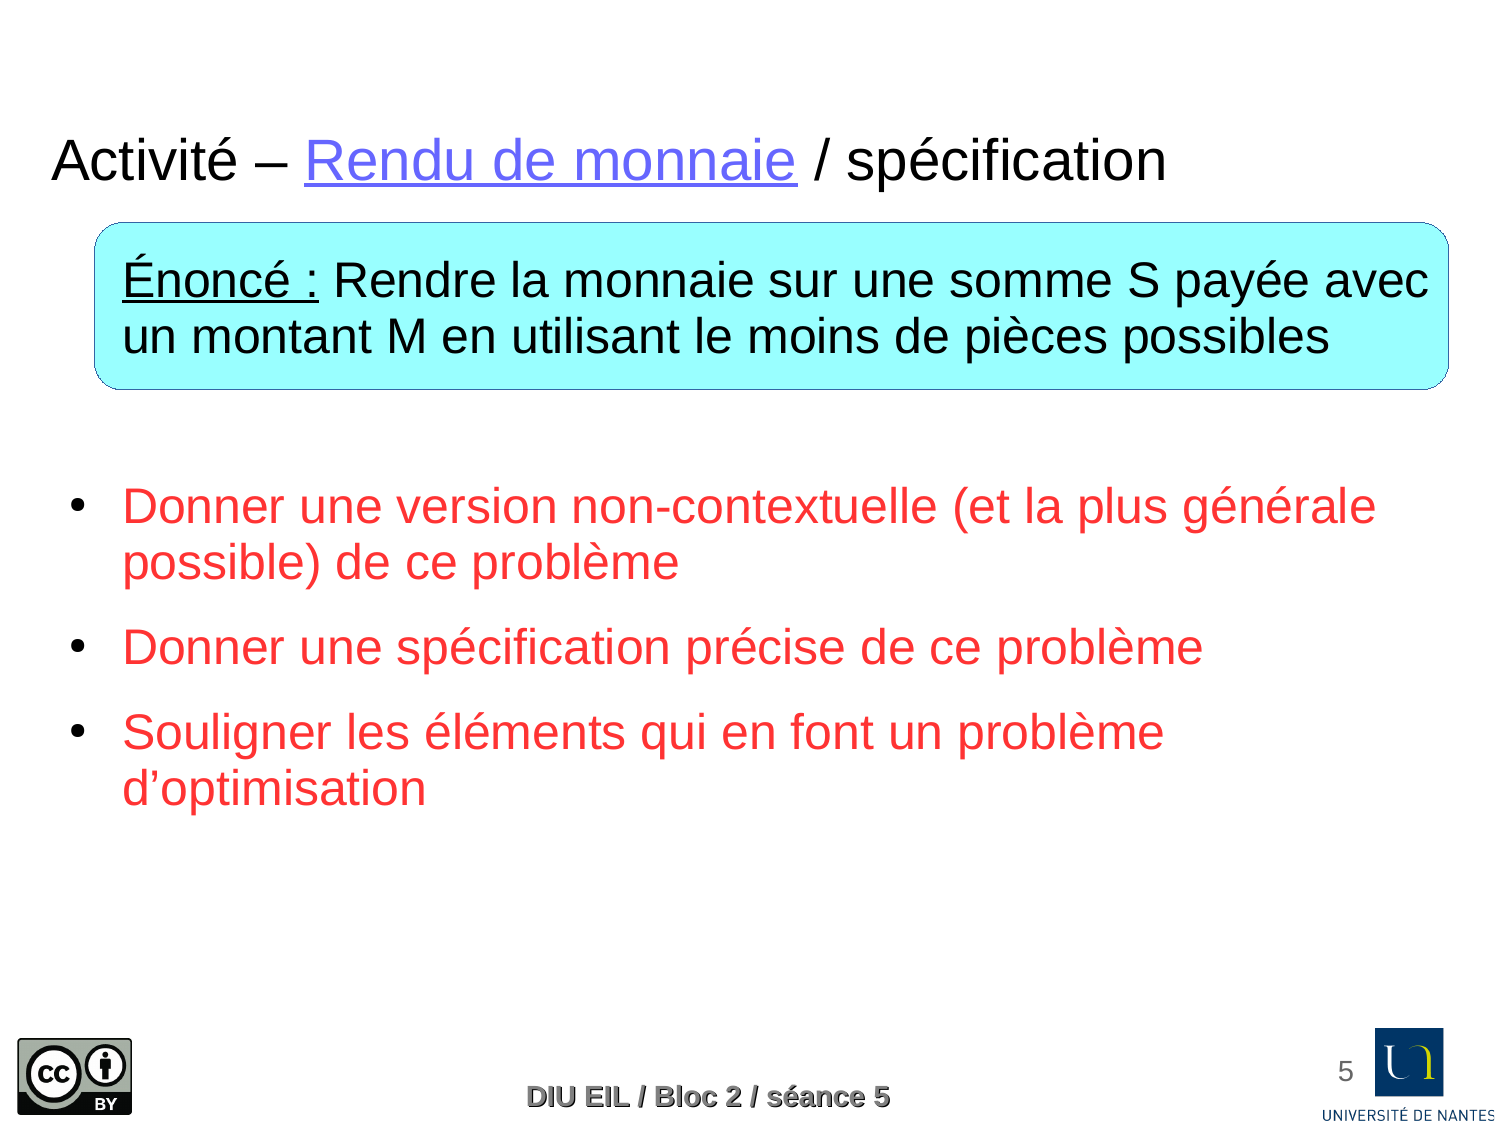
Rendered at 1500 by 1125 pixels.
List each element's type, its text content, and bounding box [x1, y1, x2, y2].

title Activité – Rendu de monnaie / spécification [51, 97, 1449, 223]
text_box [94, 223, 1449, 252]
picture [17, 1038, 132, 1115]
picture [1323, 1028, 1495, 1121]
list Énoncé : Rendre la monnaie sur une somme S payée avec un montant M en utilisant le moins de pièces possibles Donner une version non-contextuelle (et la plus générale possible) de ce problème Donner une spécification précise de ce problème Souligner les éléments qui en font un problème d’optimisation [51, 252, 1449, 1064]
